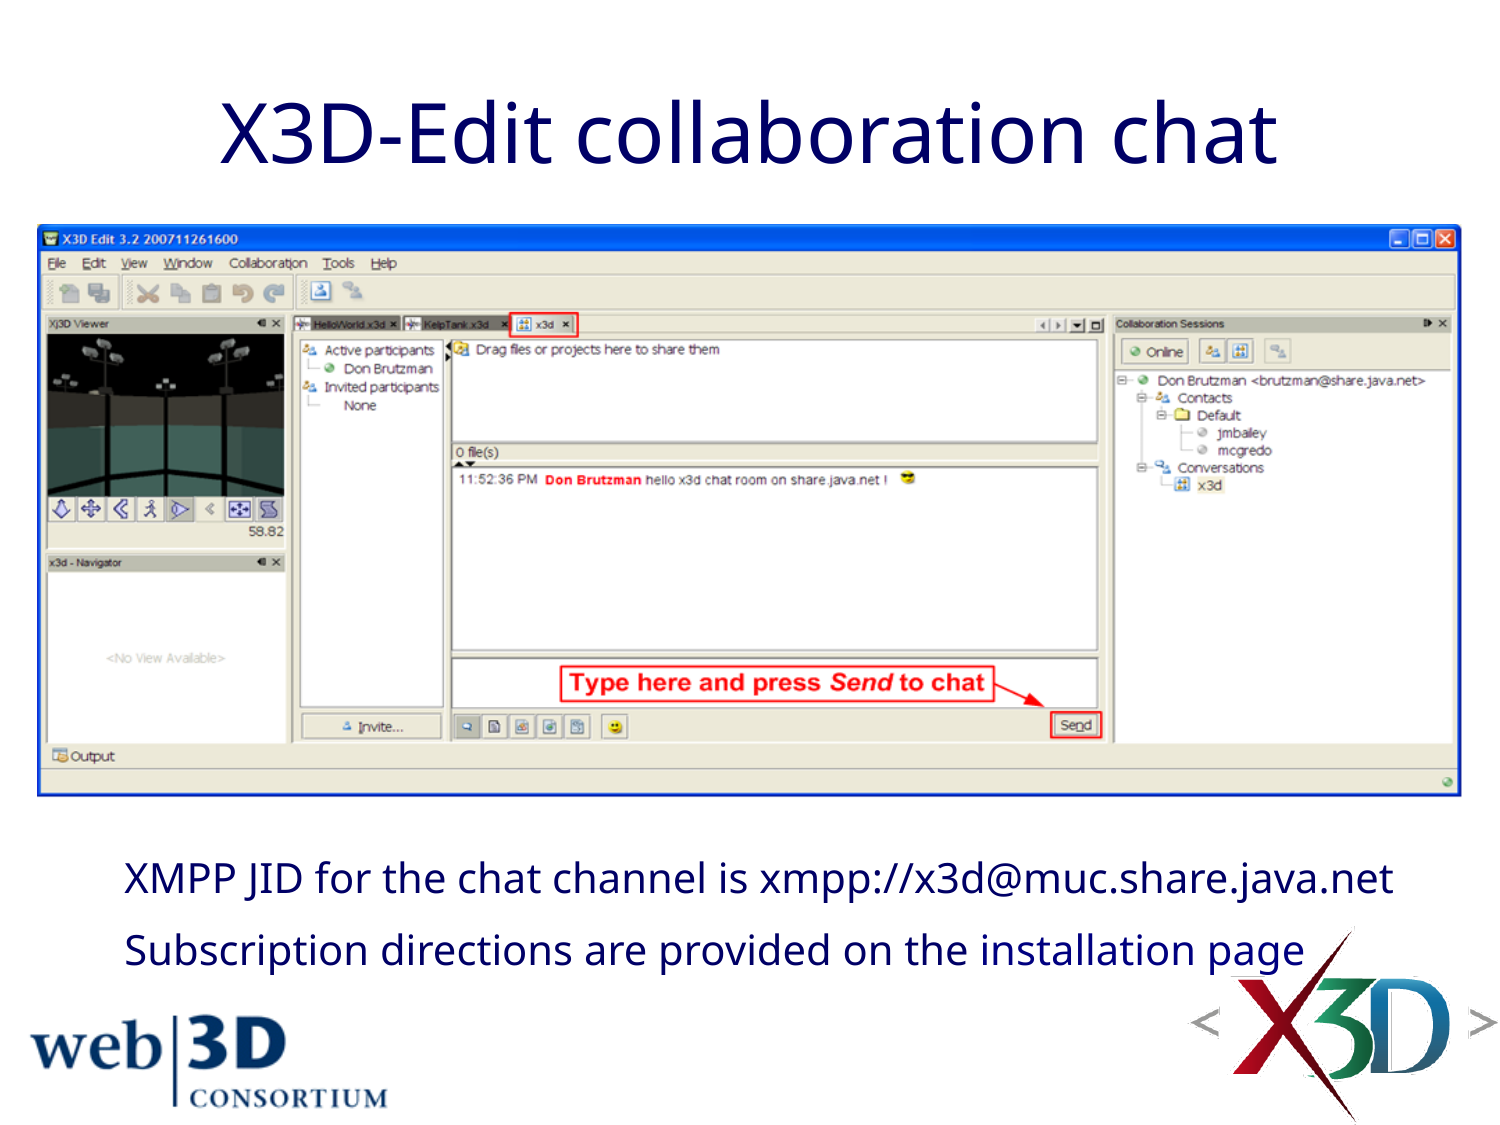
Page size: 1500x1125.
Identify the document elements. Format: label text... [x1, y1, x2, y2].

title X3D-Edit collaboration chat [112, 37, 1388, 224]
picture [12, 998, 413, 1118]
list XMPP JID for the chat channel is xmpp://x3d@muc.share.java.net Subscription directions are provided on the installation page [124, 848, 1400, 964]
picture [37, 224, 1463, 798]
picture [1187, 926, 1500, 1125]
